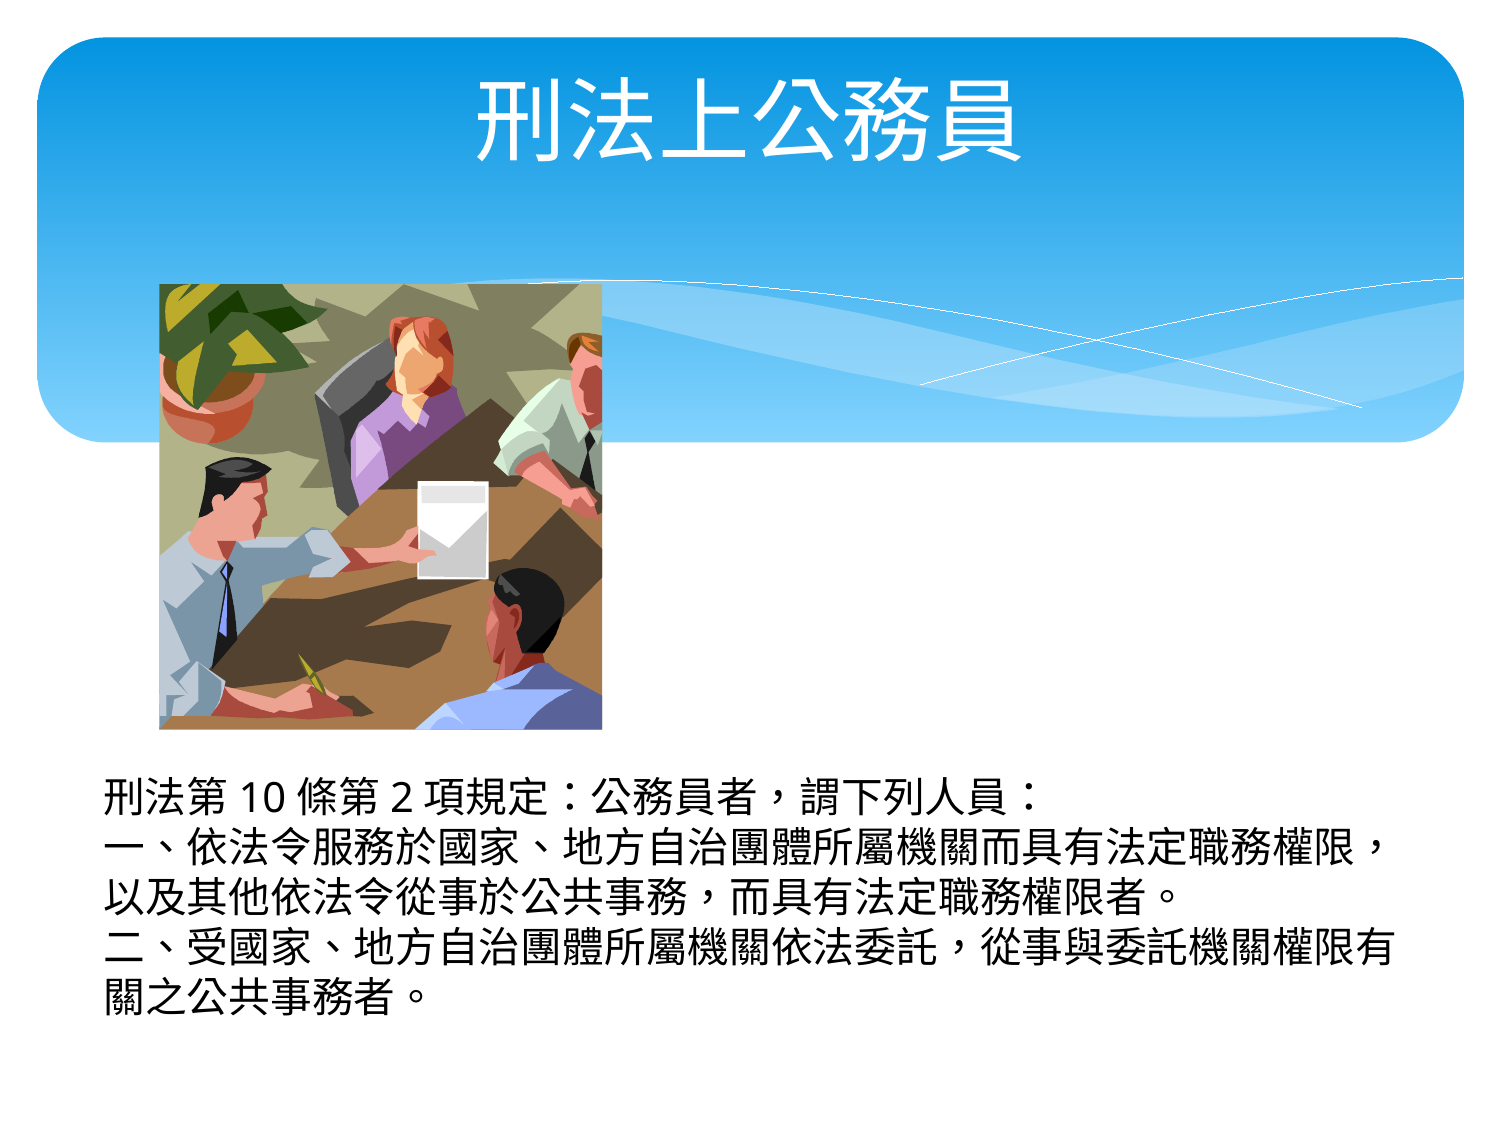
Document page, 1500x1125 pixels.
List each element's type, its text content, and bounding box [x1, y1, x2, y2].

text_box 刑法第10條第2項規定：公務員者，謂下列人員： 一、依法令服務於國家、地方自治團體所屬機關而具有法定職務權限，以及其他依法令從事於公共事務，而具有法定職務權限者。 二、受國家、地方自治團體所屬機關依法委託，從事與委託機關權限有關之公共事務者。 [88, 763, 1436, 1029]
picture [159, 243, 1424, 735]
title 刑法上公務員 [75, 55, 1425, 261]
